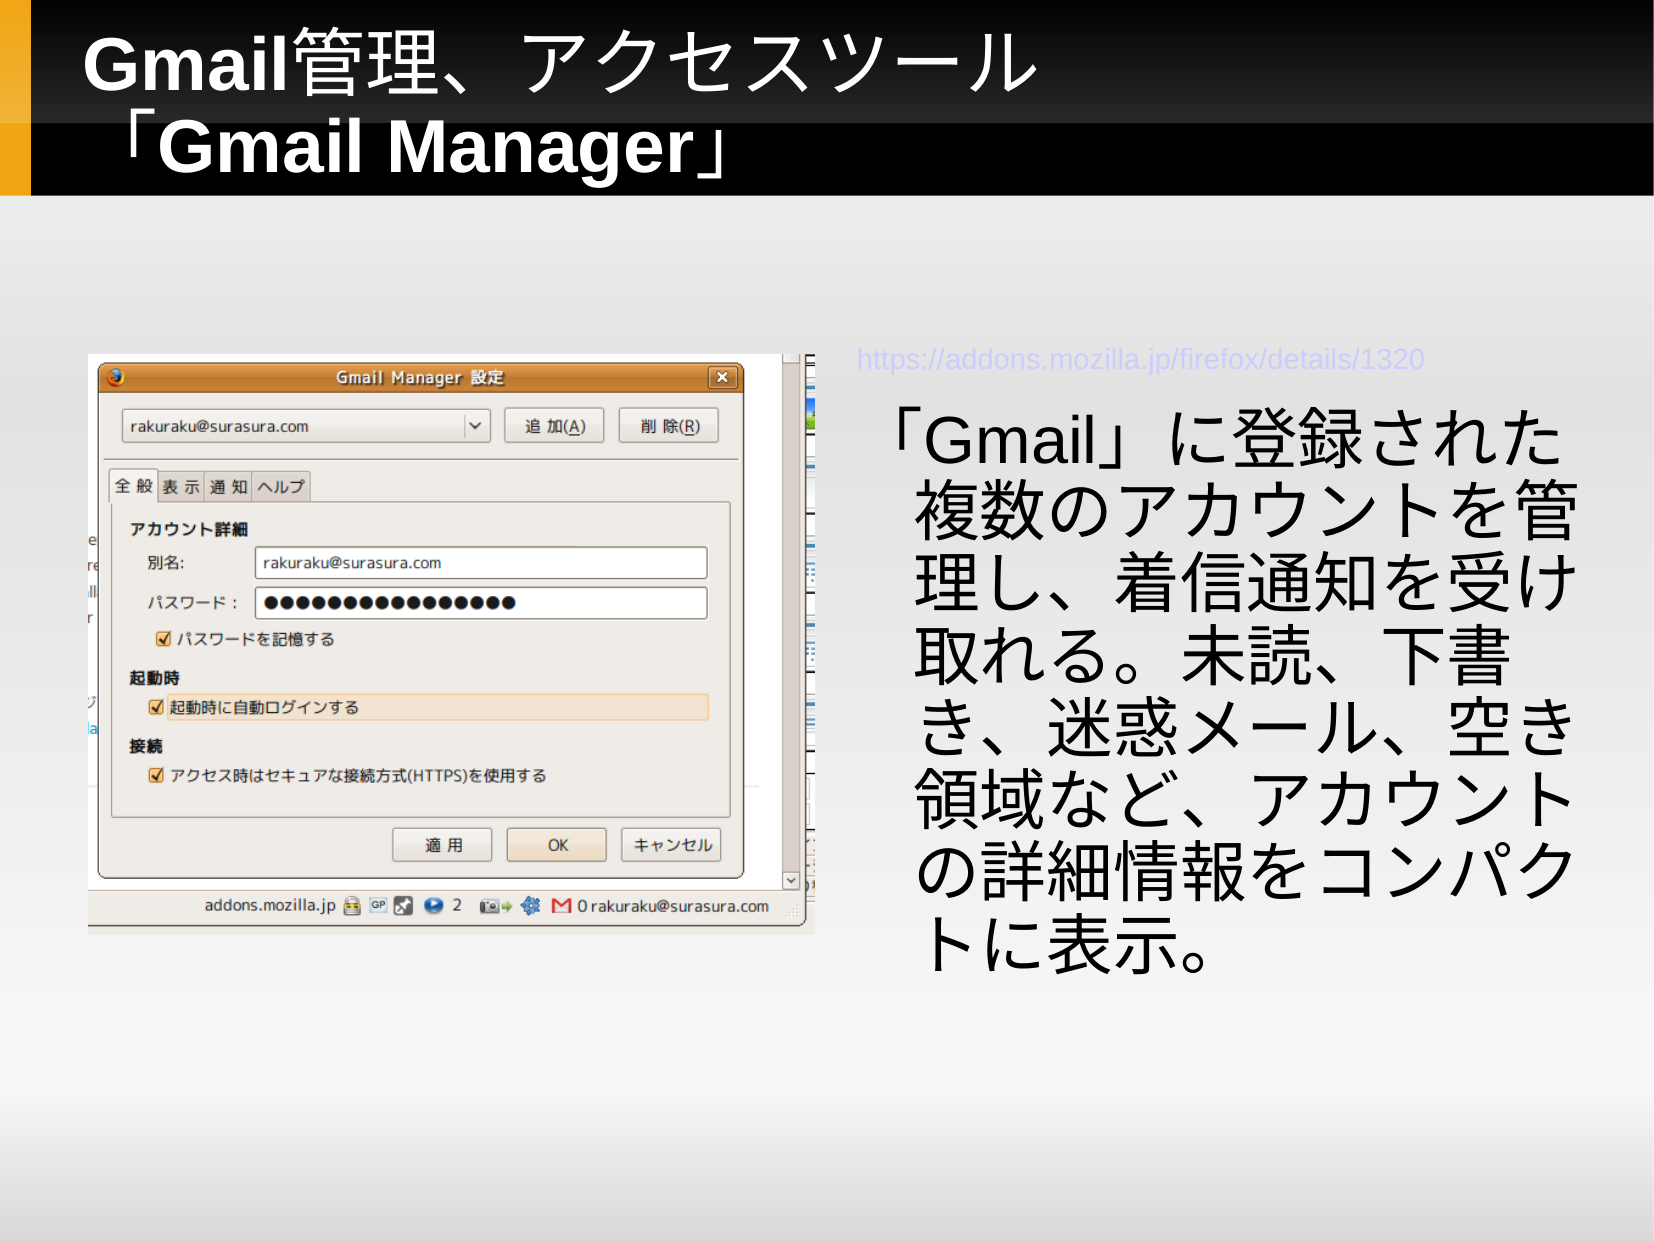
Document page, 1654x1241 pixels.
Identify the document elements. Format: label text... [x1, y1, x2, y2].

list https://addons.mozilla.jp/firefox/details/1320 「Gmail」に登録された複数のアカウントを管理し、着信通知を受け取れる。未読、下書き、迷惑メール、空き領域など、アカウントの詳細情報をコンパクトに表示。 [856, 236, 1584, 1094]
picture [0, 0, 1654, 1241]
title Gmail管理、アクセスツール 「Gmail Manager」 [82, 17, 1571, 192]
